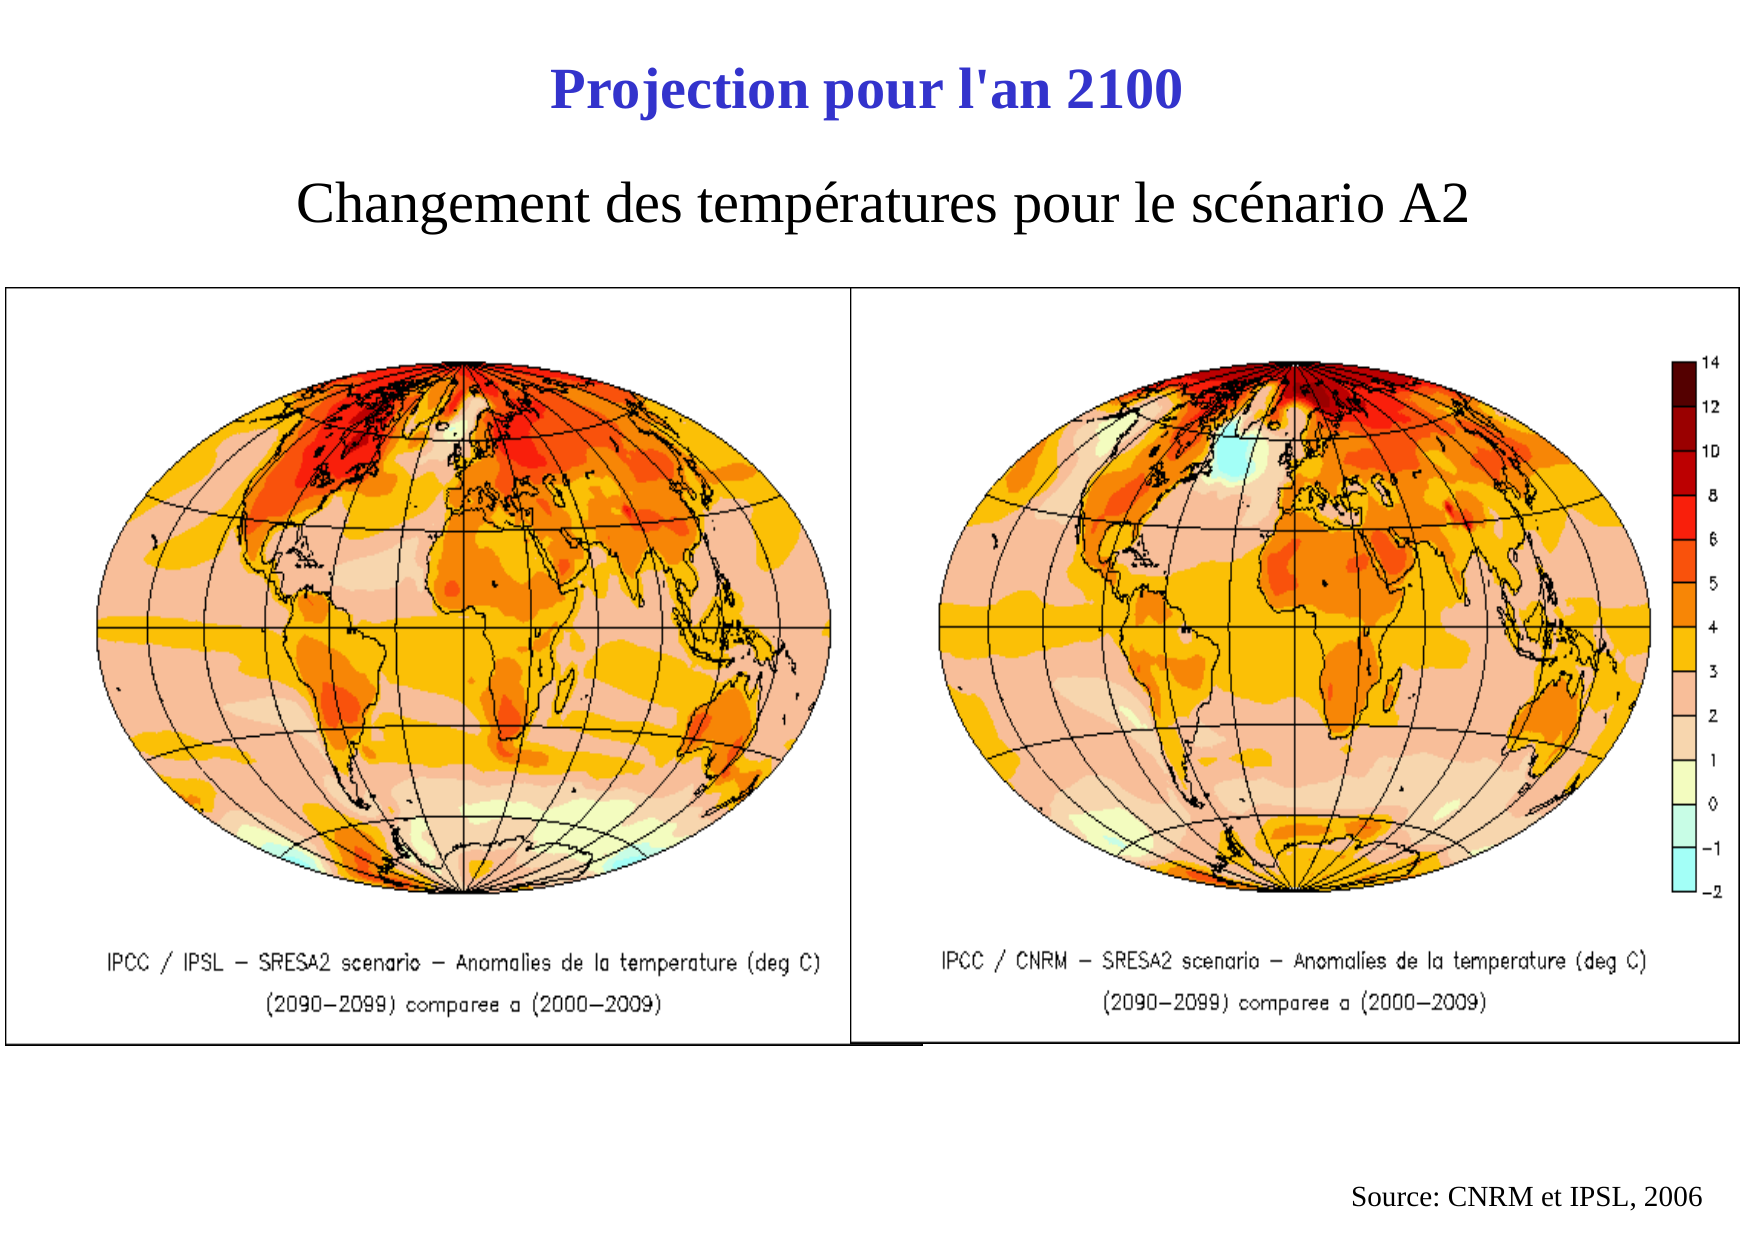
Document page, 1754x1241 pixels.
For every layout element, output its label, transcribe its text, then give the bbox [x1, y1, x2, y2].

text_box Source: CNRM et IPSL, 2006 [1219, 1174, 1719, 1221]
text_box Projection pour l'an 2100 [111, 52, 1624, 129]
text_box Changement des températures pour le scénario A2 [227, 166, 1532, 235]
picture [5, 287, 1740, 1046]
